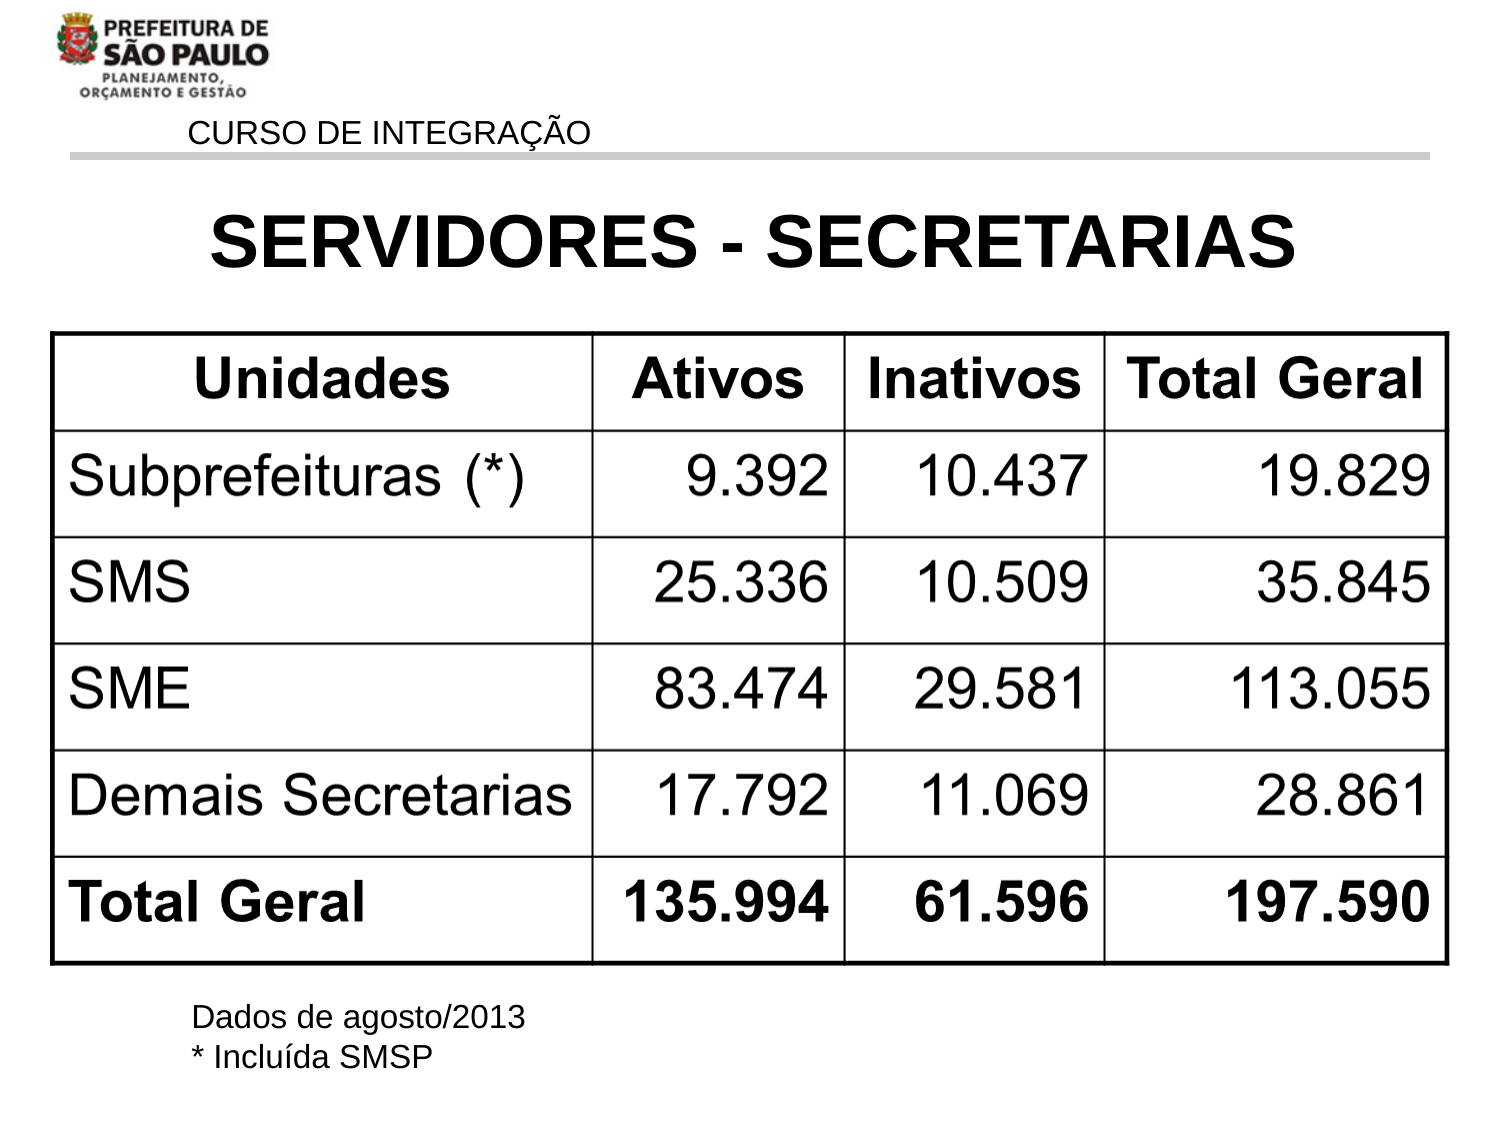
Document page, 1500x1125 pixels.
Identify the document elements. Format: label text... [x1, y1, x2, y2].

picture [32, 323, 1467, 970]
text_box SERVIDORES - SECRETARIAS [194, 184, 1321, 290]
text_box Dados de agosto/2013 * Incluída SMSP [176, 987, 559, 1084]
